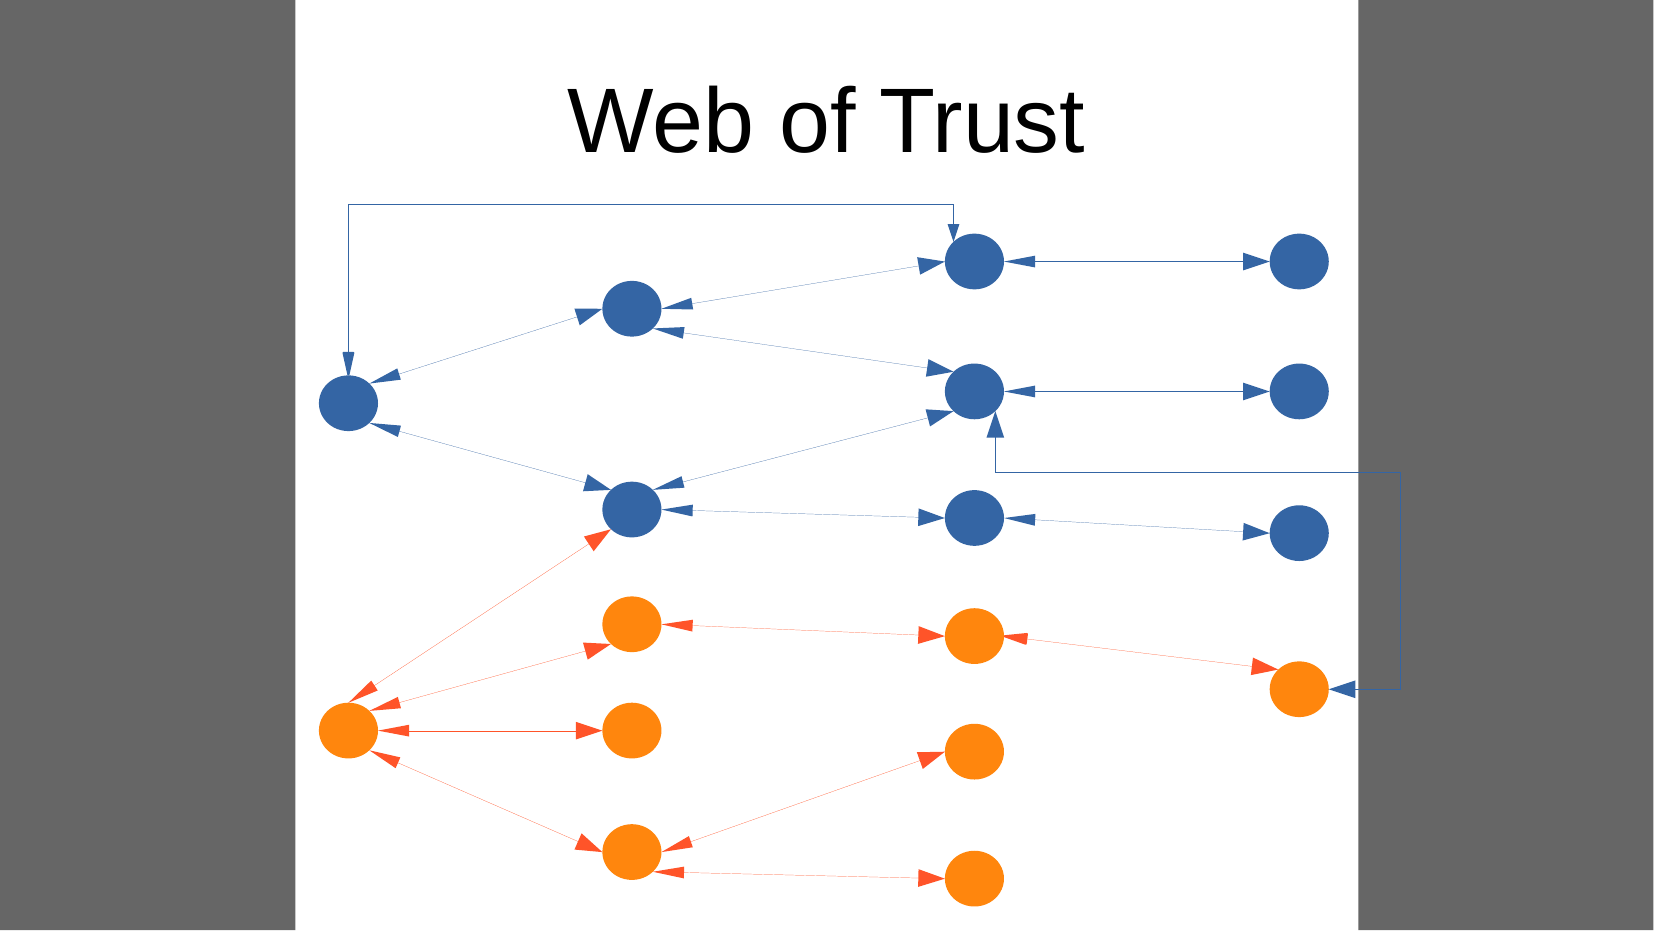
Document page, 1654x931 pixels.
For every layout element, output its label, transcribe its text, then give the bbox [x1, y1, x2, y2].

text_box [944, 490, 1004, 546]
text_box [602, 702, 662, 759]
text_box [1269, 363, 1329, 420]
text_box [944, 363, 1004, 420]
text_box [602, 481, 662, 538]
text_box [1269, 233, 1329, 290]
title Web of Trust [354, 64, 1300, 178]
text_box [944, 850, 1004, 907]
text_box [944, 233, 1004, 290]
text_box [318, 702, 378, 759]
text_box [1269, 505, 1329, 562]
text_box [944, 723, 1004, 780]
text_box [602, 596, 662, 653]
text_box [602, 824, 662, 880]
text_box [1269, 661, 1329, 718]
text_box [944, 608, 1004, 664]
text_box [318, 375, 379, 432]
text_box [602, 280, 662, 337]
